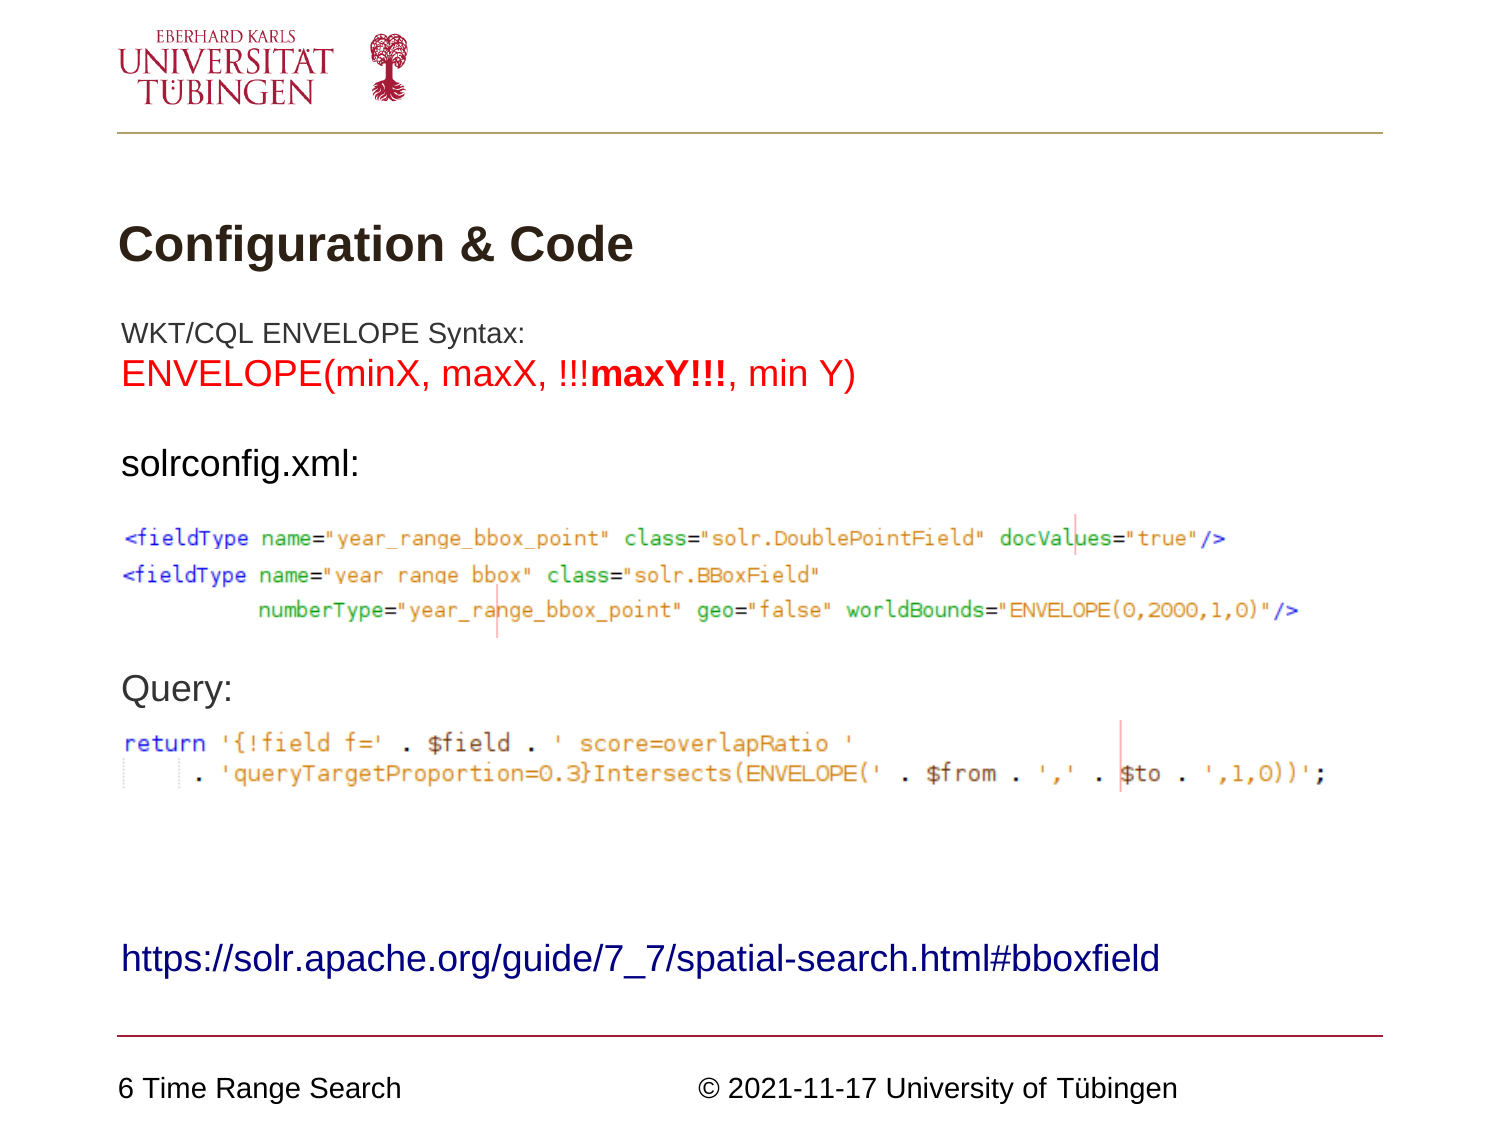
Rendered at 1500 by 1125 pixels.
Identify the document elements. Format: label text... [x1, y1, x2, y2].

text_box WKT/CQL ENVELOPE Syntax: ENVELOPE(minX, maxX, !!!maxY!!!, min Y) solrconfig.xml: Query: https://solr.apache.org/guide/7_7/spatial-search.html#bboxfield [106, 307, 1371, 987]
title Configuration & Code [117, 211, 1382, 272]
picture [117, 29, 408, 105]
picture [118, 720, 1359, 792]
picture [118, 514, 1312, 638]
